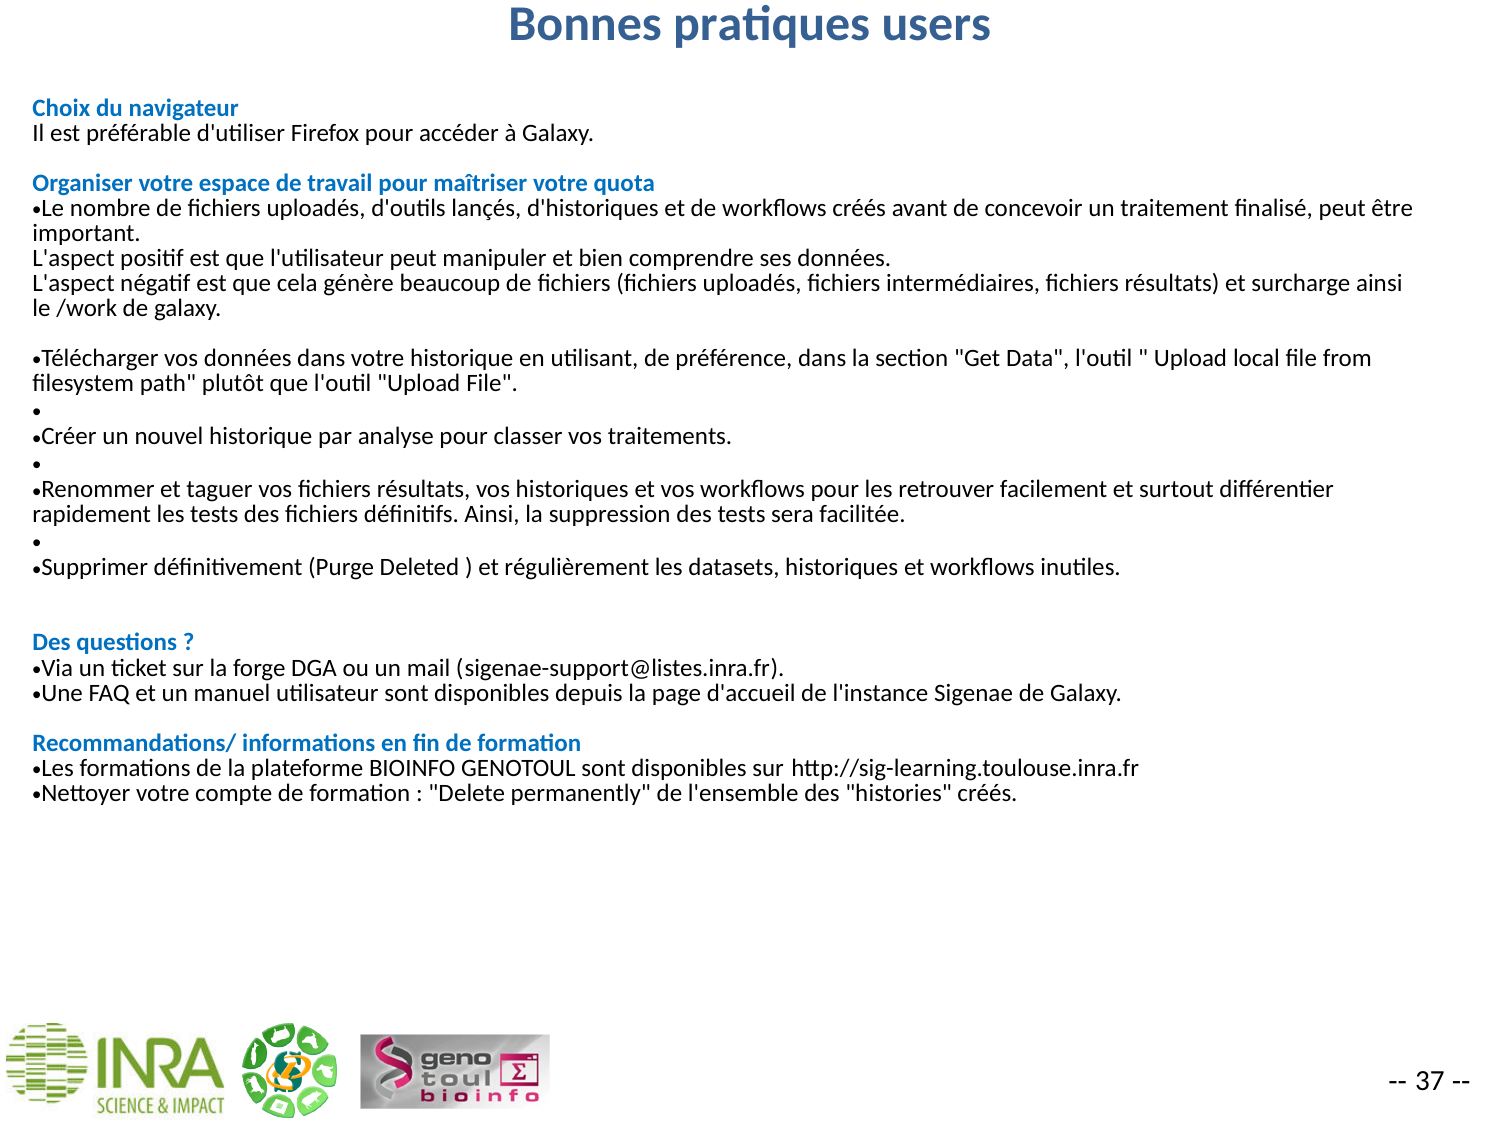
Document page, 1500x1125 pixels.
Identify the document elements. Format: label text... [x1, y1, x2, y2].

picture [5, 1023, 225, 1125]
text_box Choix du navigateur Il est préférable d'utiliser Firefox pour accéder à Galaxy. Organiser votre espace de travail pour maîtriser votre quota Le nombre de fichiers uploadés, d'outils lançés, d'historiques et de workflows créés avant de concevoir un traitement finalisé, peut être important. L'aspect positif est que l'utilisateur peut manipuler et bien comprendre ses données. L'aspect négatif est que cela génère beaucoup de fichiers (fichiers uploadés, fichiers intermédiaires, fichiers résultats) et surcharge ainsi le /work de galaxy. Télécharger vos données dans votre historique en utilisant, de préférence, dans la section "Get Data", l'outil " Upload local file from filesystem path" plutôt que l'outil "Upload File". Créer un nouvel historique par analyse pour classer vos traitements. Renommer et taguer vos fichiers résultats, vos historiques et vos workflows pour les retrouver facilement et surtout différentier rapidement les tests des fichiers définitifs. Ainsi, la suppression des tests sera facilitée. Supprimer définitivement (Purge Deleted ) et régulièrement les datasets, historiques et workflows inutiles. Des questions ? Via un ticket sur la forge DGA ou un mail (sigenae-support@listes.inra.fr). Une FAQ et un manuel utilisateur sont disponibles depuis la page d'accueil de l'instance Sigenae de Galaxy. Recommandations/ informations en fin de formation Les formations de la plateforme BIOINFO GENOTOUL sont disponibles sur http://sig-learning.toulouse.inra.fr Nettoyer votre compte de formation : "Delete permanently" de l'ensemble des "histories" créés. [18, 90, 1456, 815]
picture [242, 1023, 337, 1118]
text_box Bonnes pratiques users [0, 0, 1500, 73]
picture [360, 1034, 550, 1109]
